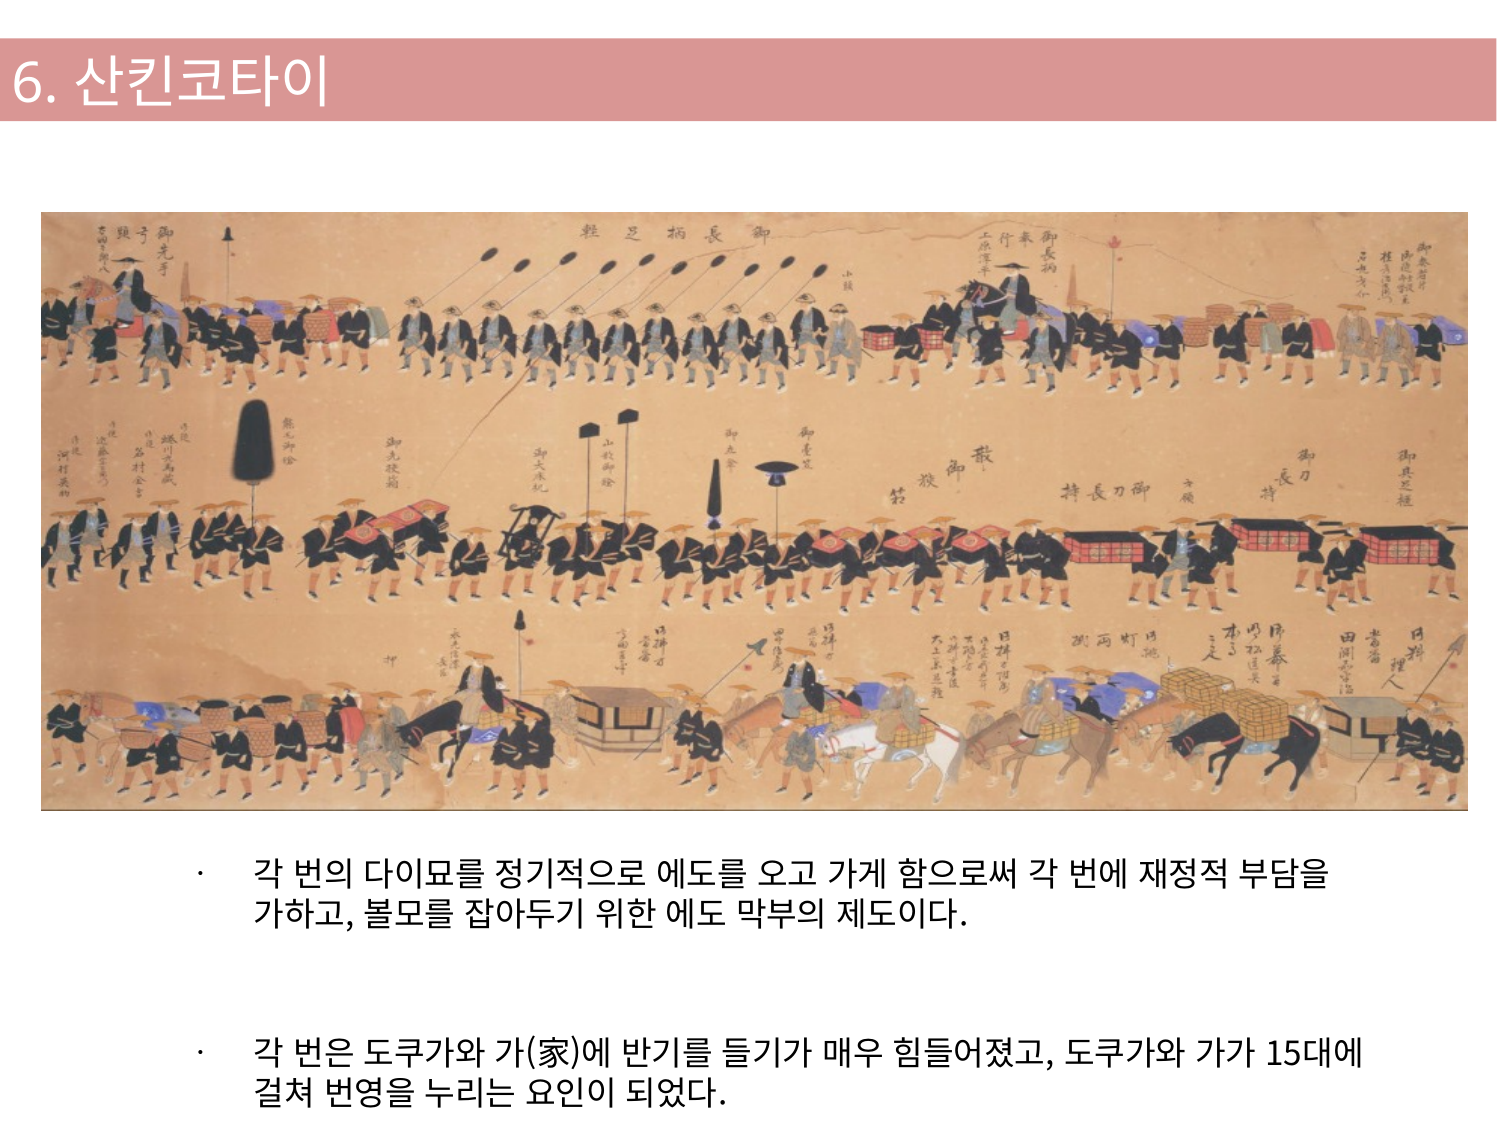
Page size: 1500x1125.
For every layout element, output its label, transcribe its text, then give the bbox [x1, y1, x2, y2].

picture [41, 212, 1468, 811]
text_box 6. 산킨코타이 [0, 38, 1497, 122]
list 각 번의 다이묘를 정기적으로 에도를 오고 가게 함으로써 각 번에 재정적 부담을 가하고, 볼모를 잡아두기 위한 에도 막부의 제도이다. 각 번은 도쿠가와 가(家)에 반기를 들기가 매우 힘들어졌고, 도쿠가와 가가 15대에 걸쳐 번영을 누리는 요인이 되었다. [183, 846, 1425, 1106]
